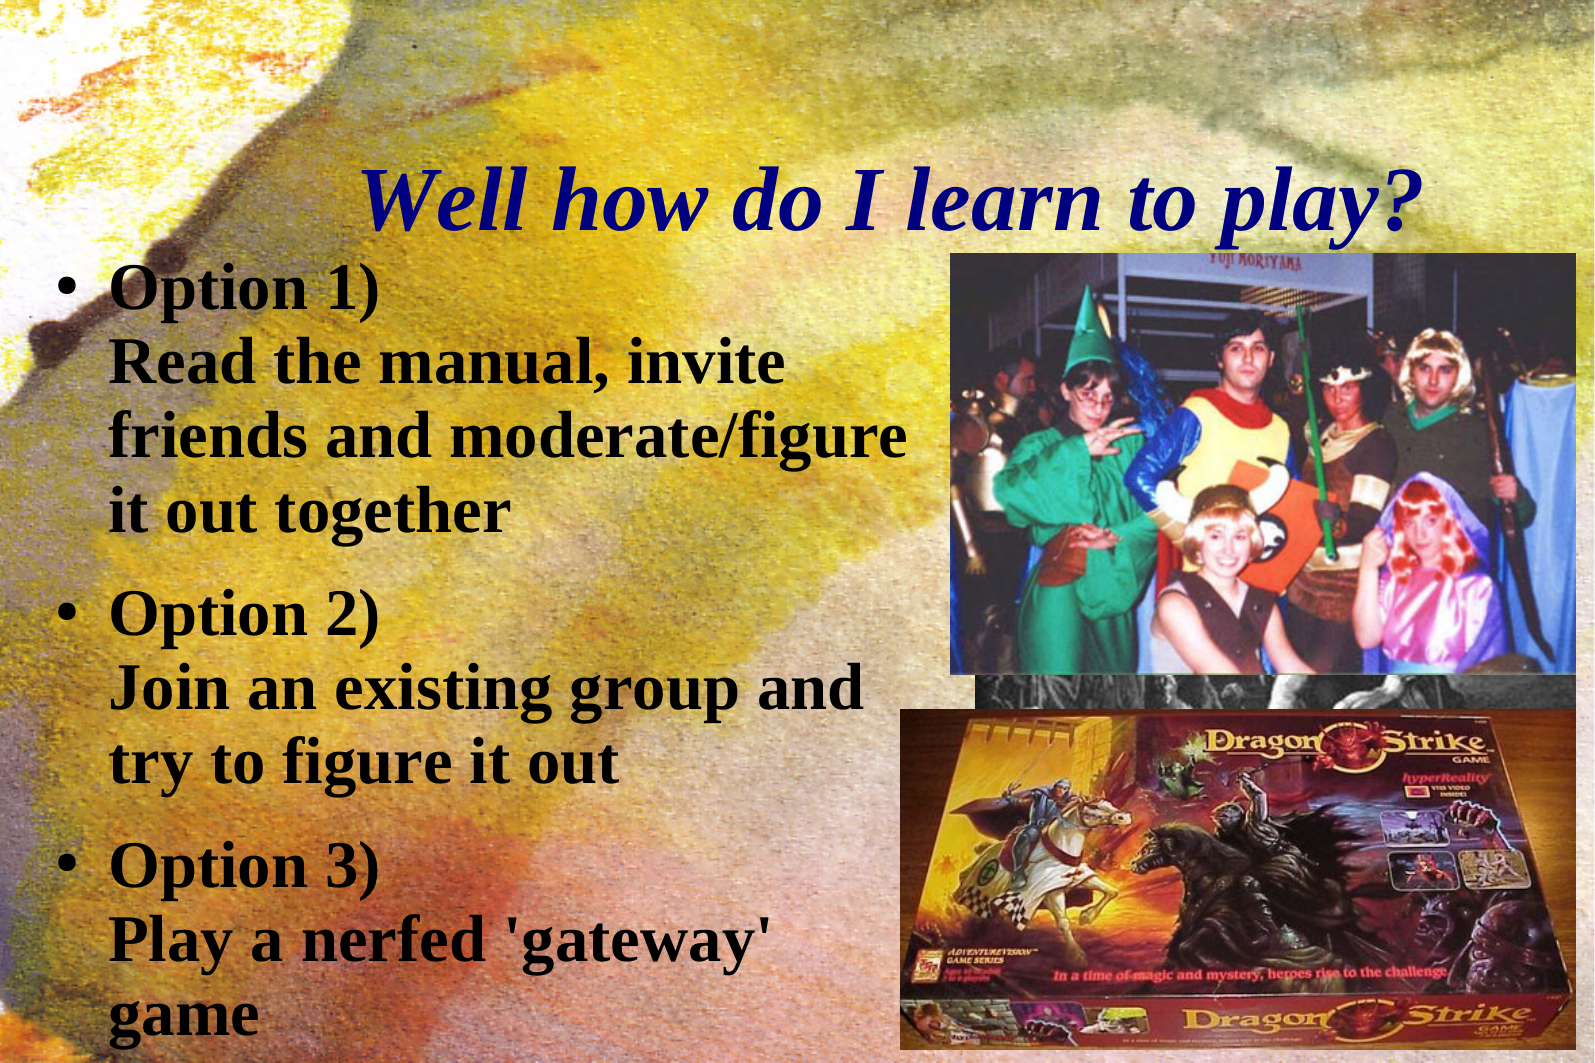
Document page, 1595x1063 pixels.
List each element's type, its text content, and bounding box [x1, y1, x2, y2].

list Option 1) Read the manual, invite friends and moderate/figure it out together Option 2) Join an existing group and try to figure it out Option 3) Play a nerfed 'gateway' game [37, 250, 938, 1051]
picture [0, 0, 1595, 1063]
title Well how do I learn to play? [279, 111, 1504, 289]
